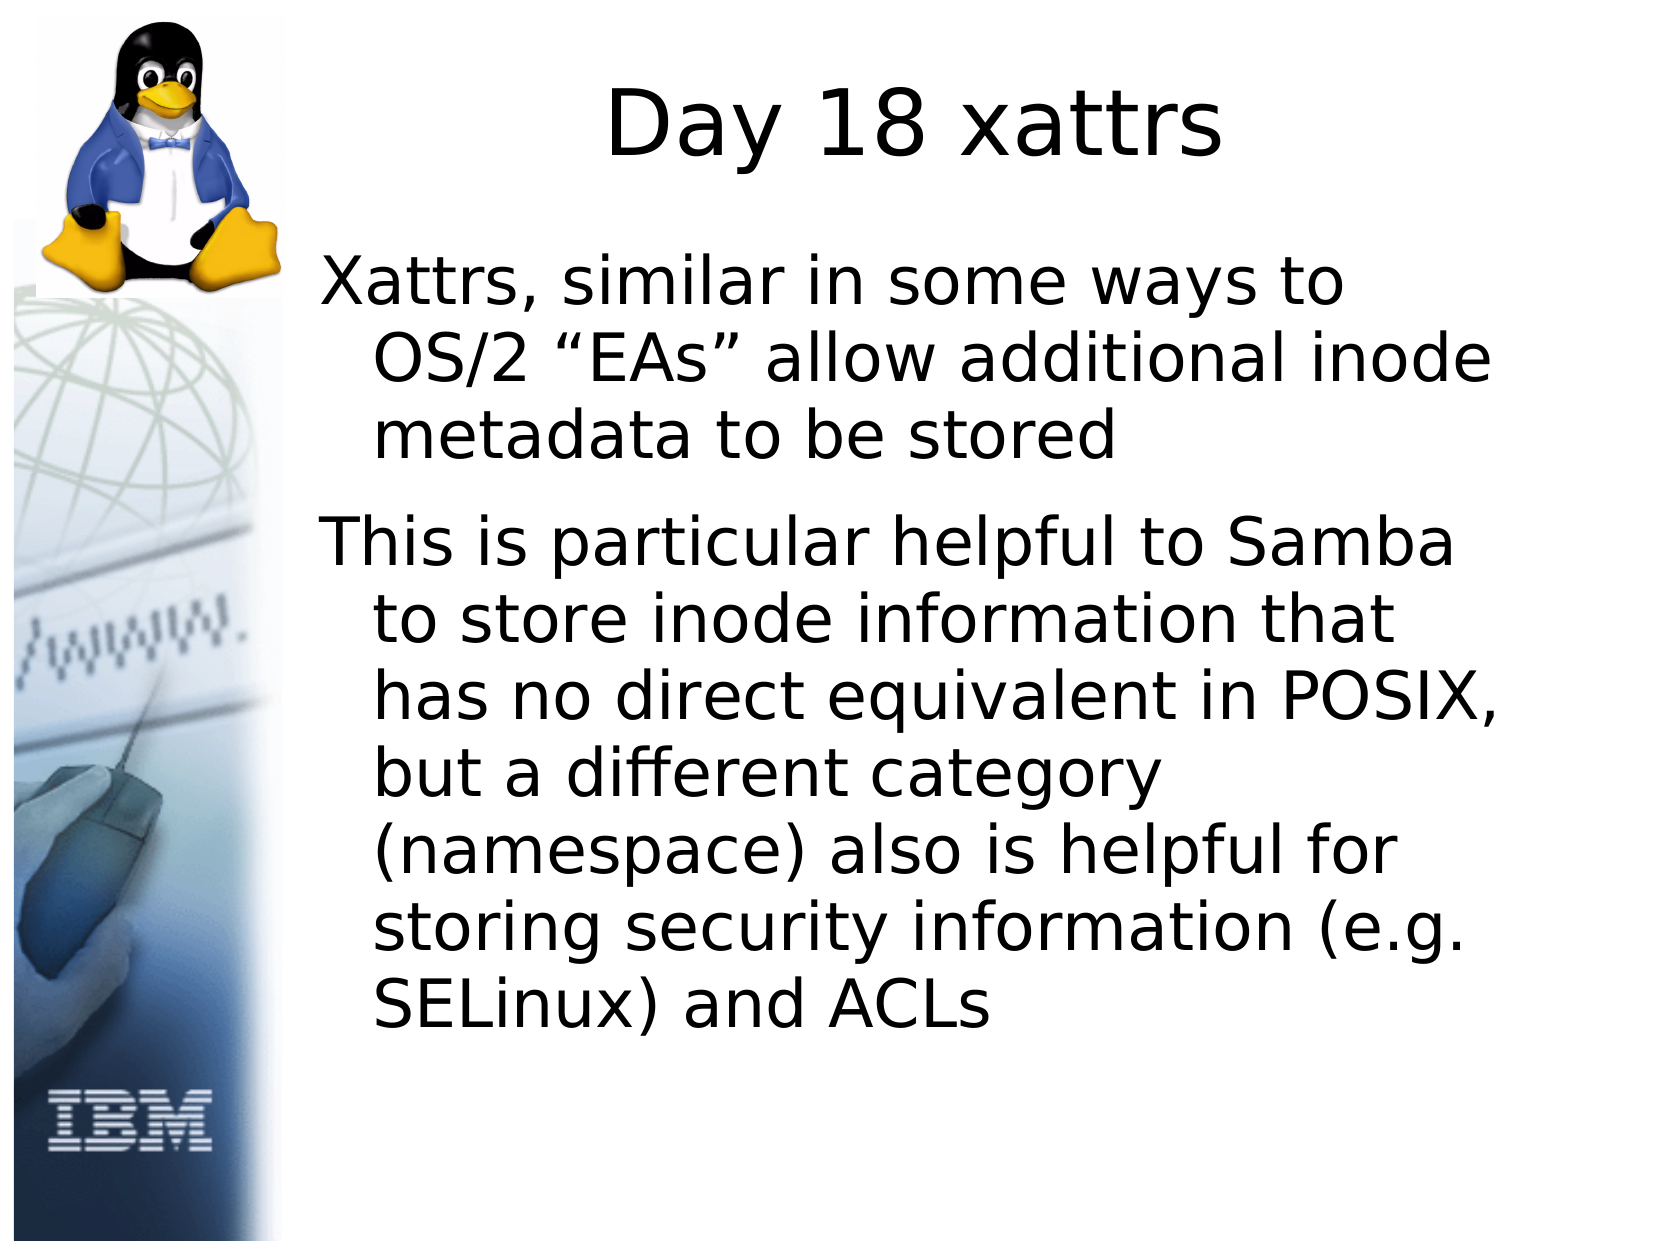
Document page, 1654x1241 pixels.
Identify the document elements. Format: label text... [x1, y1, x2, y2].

title Day 18 xattrs [301, 39, 1528, 209]
list Xattrs, similar in some ways to OS/2 “EAs” allow additional inode metadata to be stored This is particular helpful to Samba to store inode information that has no direct equivalent in POSIX, but a different category (namespace) also is helpful for storing security information (e.g. SELinux) and ACLs [301, 243, 1520, 1182]
